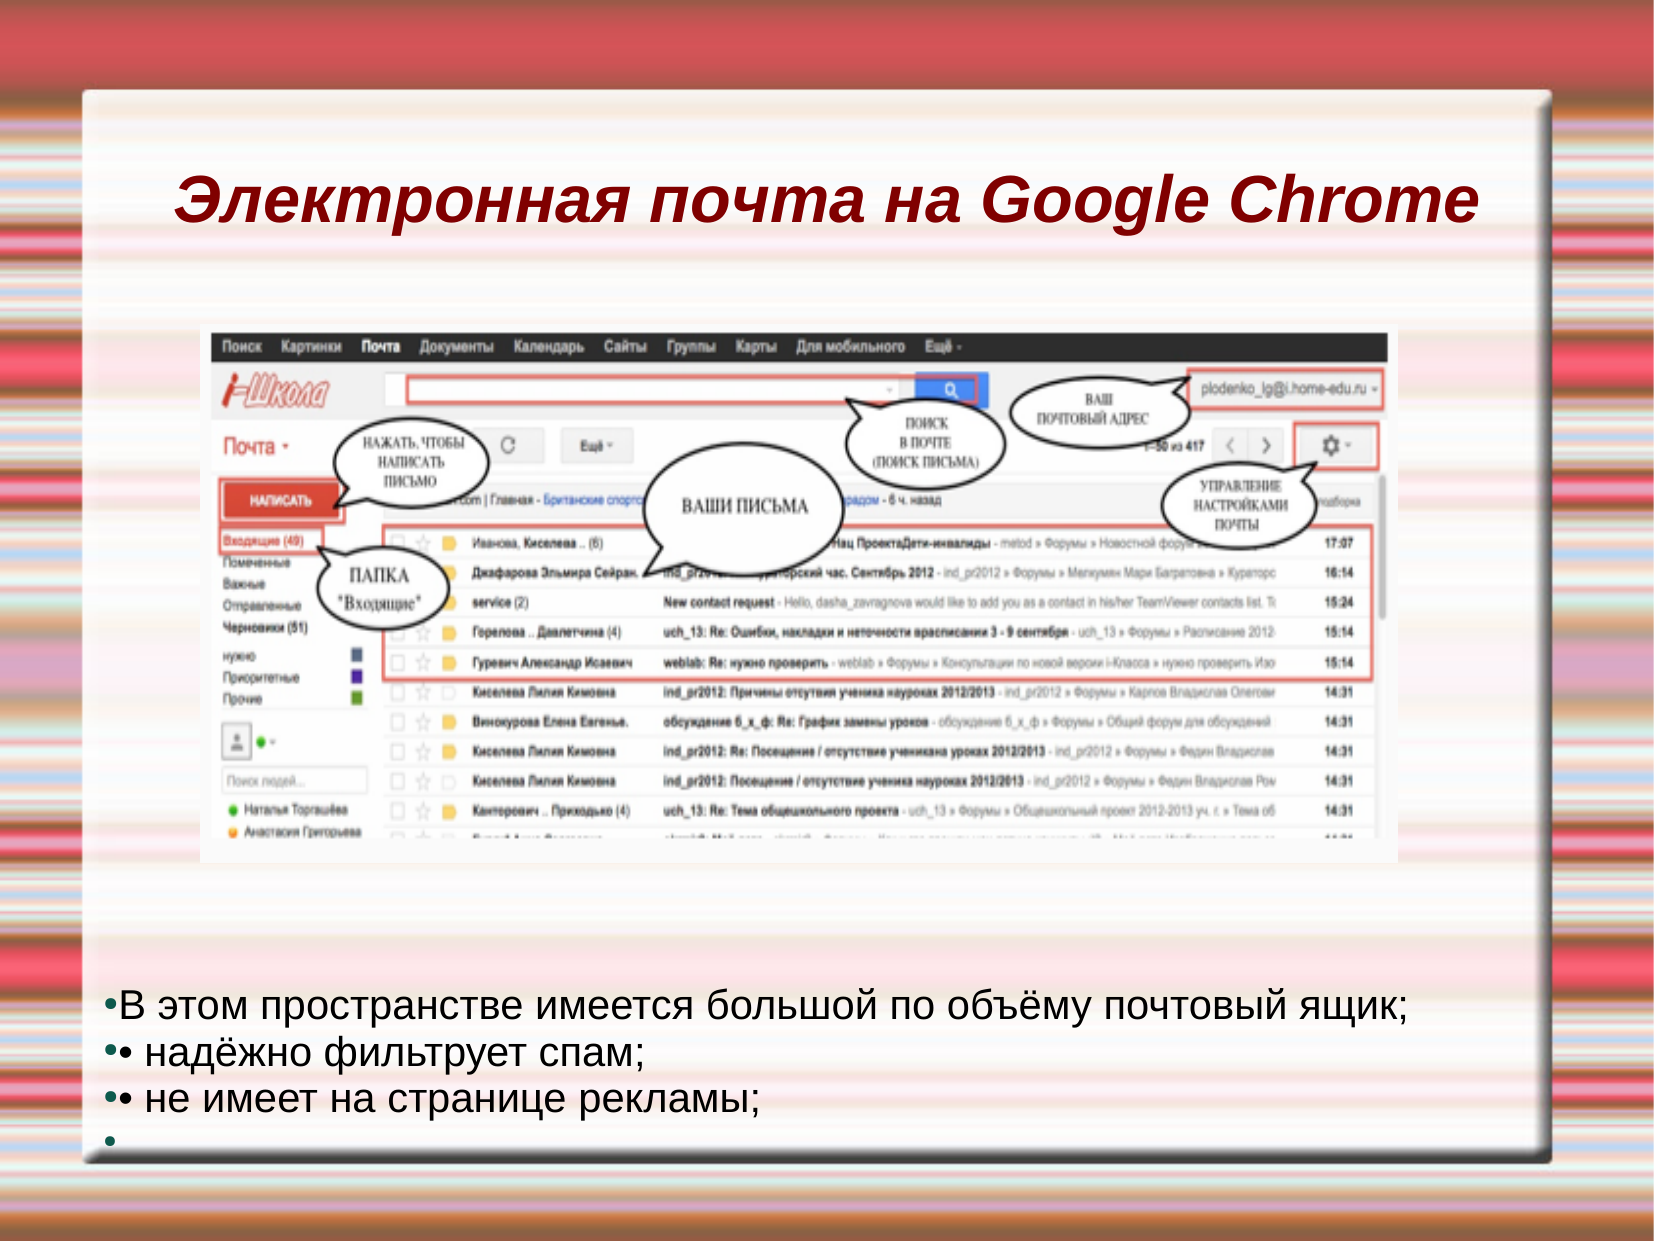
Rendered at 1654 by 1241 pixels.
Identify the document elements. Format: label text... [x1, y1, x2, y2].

title Электронная почта на Google Chrome [121, 91, 1534, 237]
text_box В этом пространстве имеется большой по объёму почтовый ящик; • надёжно фильтрует спам; • не имеет на странице рекламы; [88, 974, 1630, 1231]
picture [200, 324, 1398, 863]
